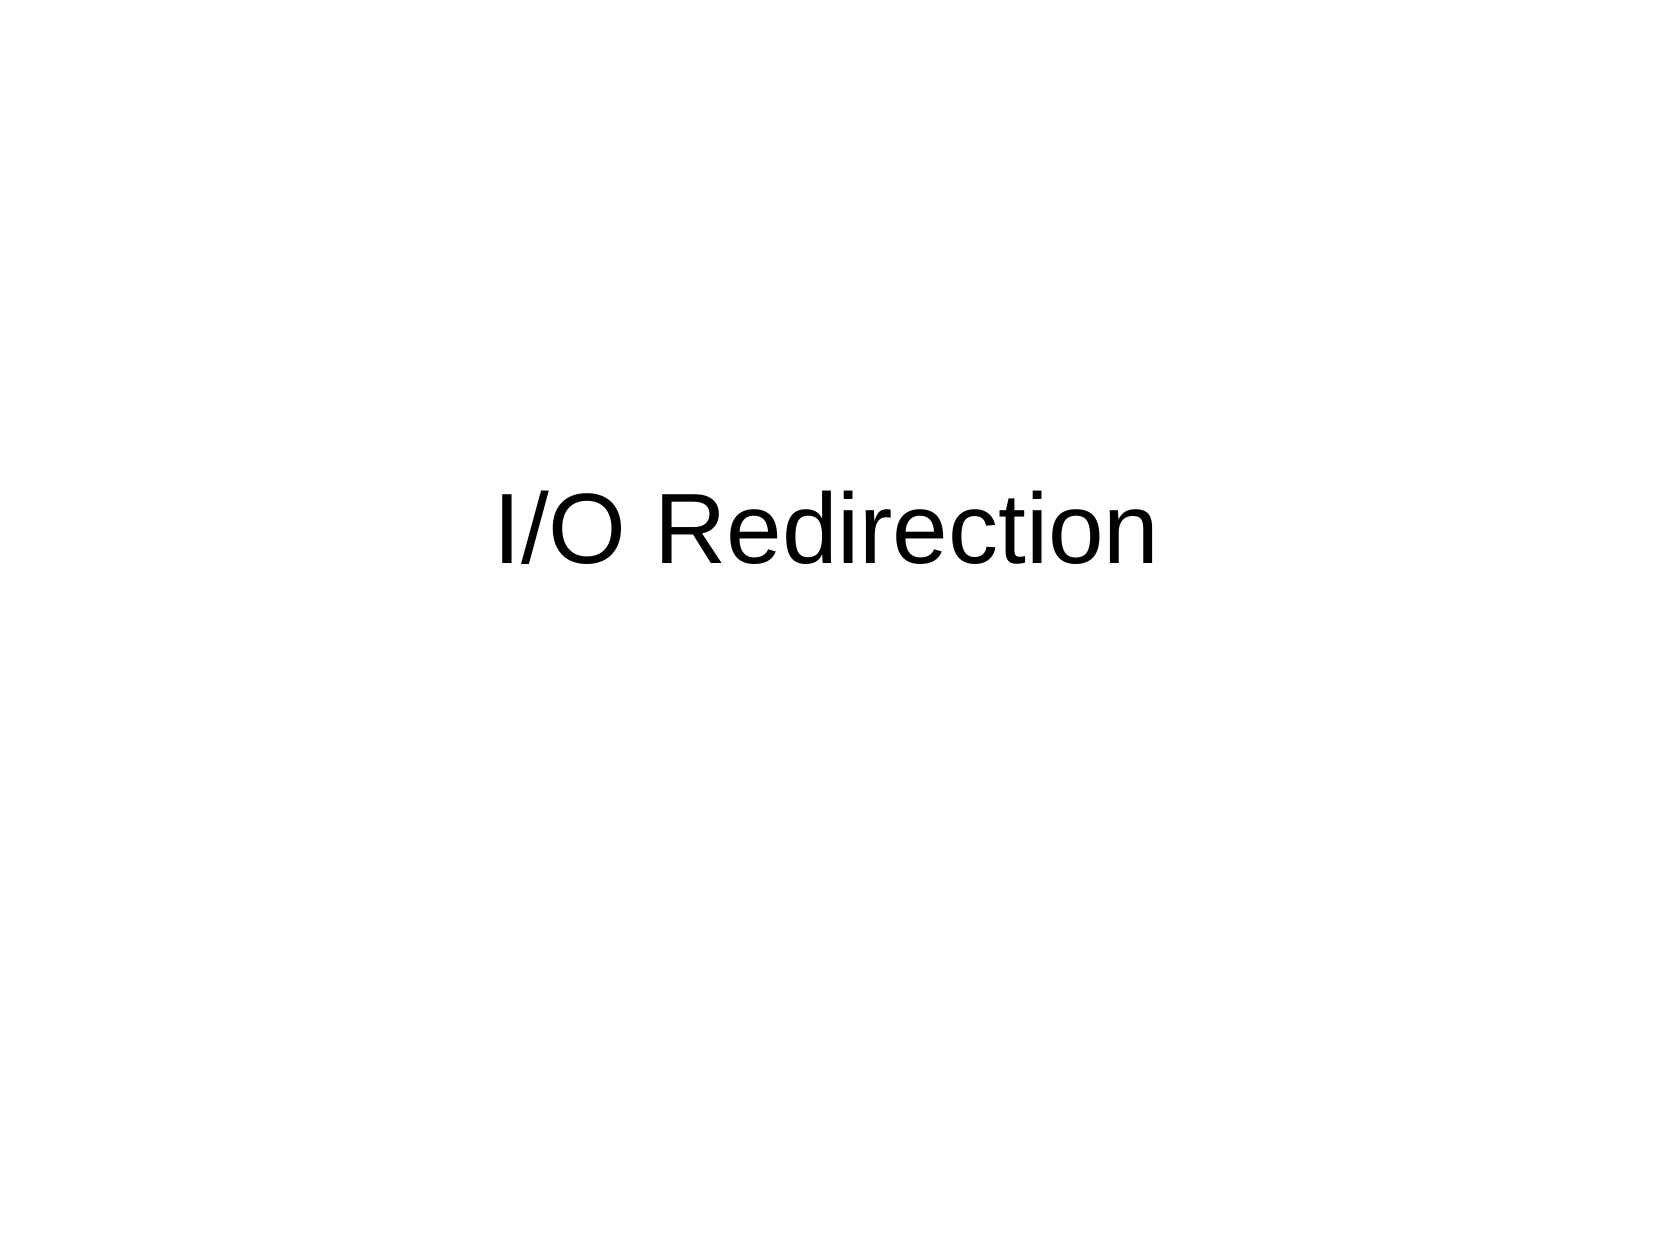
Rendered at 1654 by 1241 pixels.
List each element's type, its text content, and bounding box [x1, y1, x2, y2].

subtitle I/O Redirection [82, 49, 1571, 1010]
